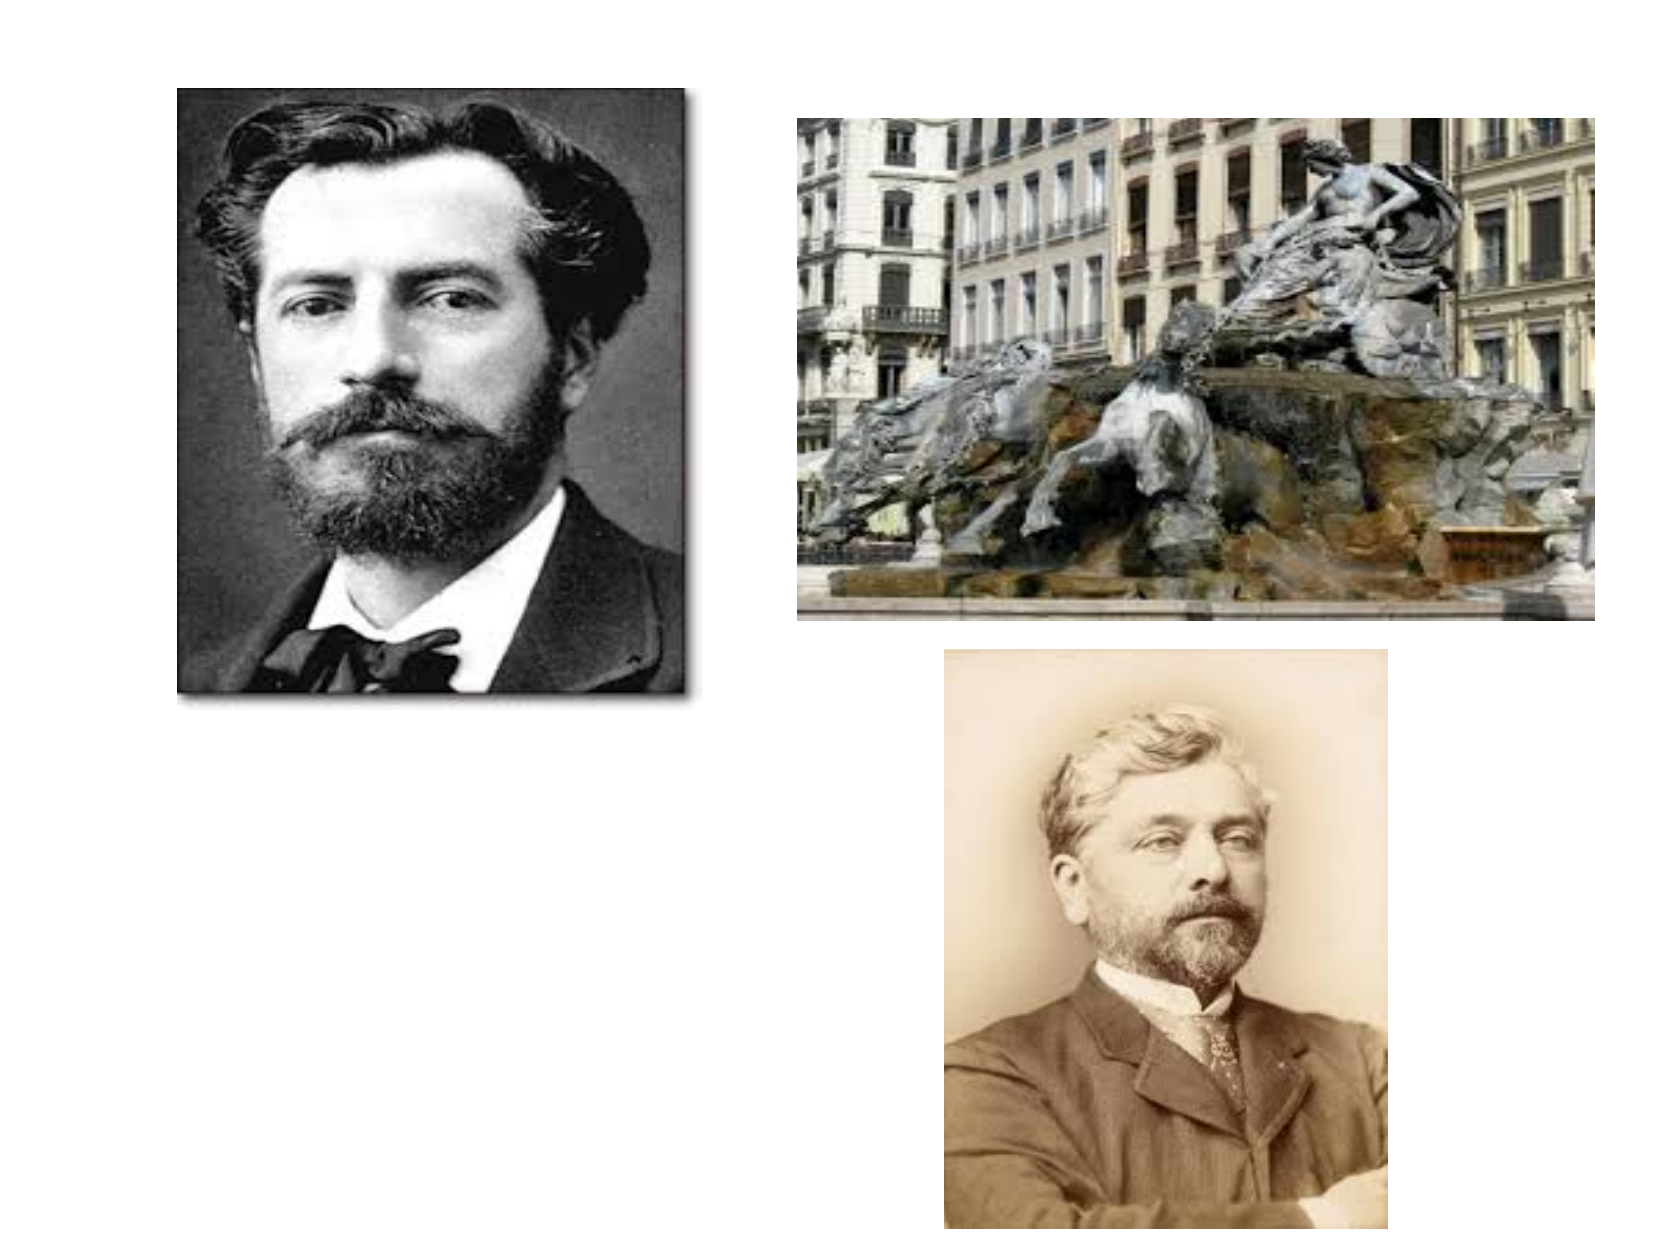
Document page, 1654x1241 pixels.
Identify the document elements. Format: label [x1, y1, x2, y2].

picture [797, 118, 1595, 621]
picture [944, 649, 1388, 1229]
picture [177, 88, 702, 710]
